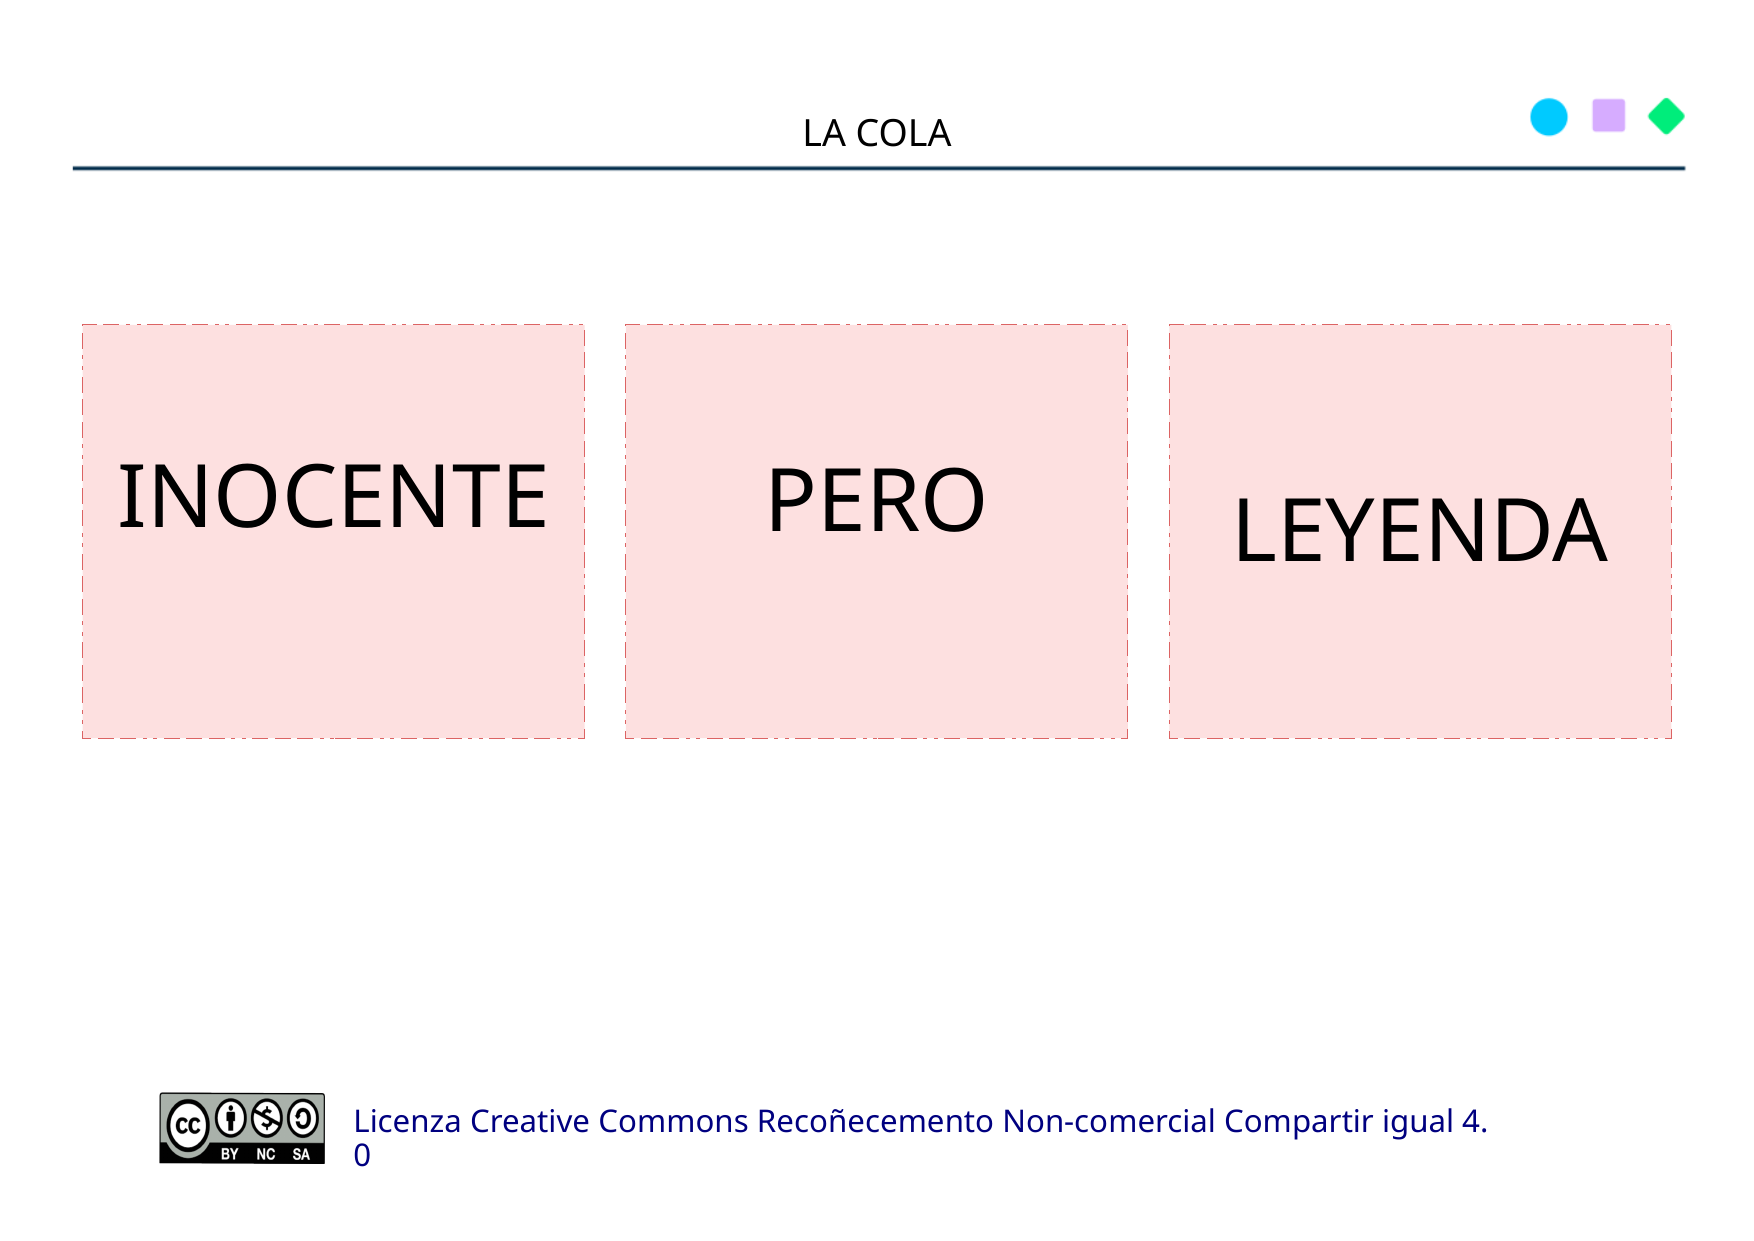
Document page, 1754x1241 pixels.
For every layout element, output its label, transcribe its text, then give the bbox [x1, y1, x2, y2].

picture [159, 1092, 325, 1164]
text_box Licenza Creative Commons Recoñecemento Non-comercial Compartir igual 4.0 [338, 1072, 1506, 1170]
text_box INOCENTE [82, 324, 585, 739]
text_box LEYENDA [1169, 324, 1672, 739]
text_box PERO [625, 324, 1128, 739]
picture [59, 70, 1695, 194]
